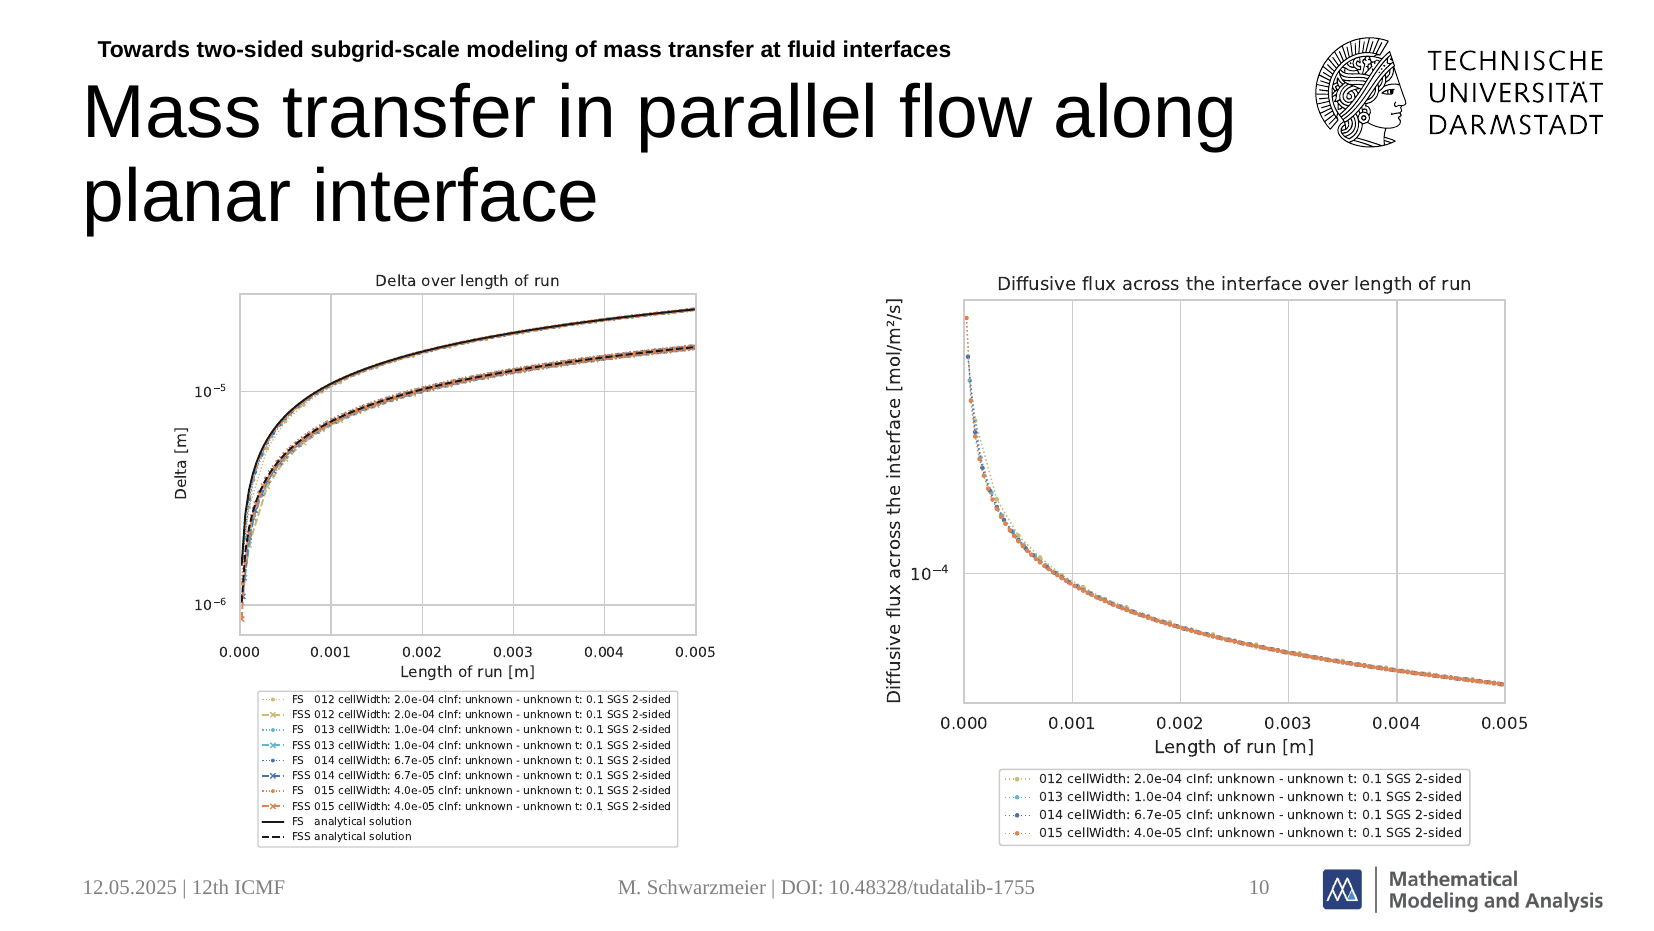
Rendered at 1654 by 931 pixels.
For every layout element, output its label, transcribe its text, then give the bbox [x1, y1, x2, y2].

title Mass transfer in parallel flow along planar interface [82, 69, 1270, 238]
picture [165, 265, 727, 857]
picture [876, 265, 1541, 857]
picture [1299, 861, 1626, 918]
